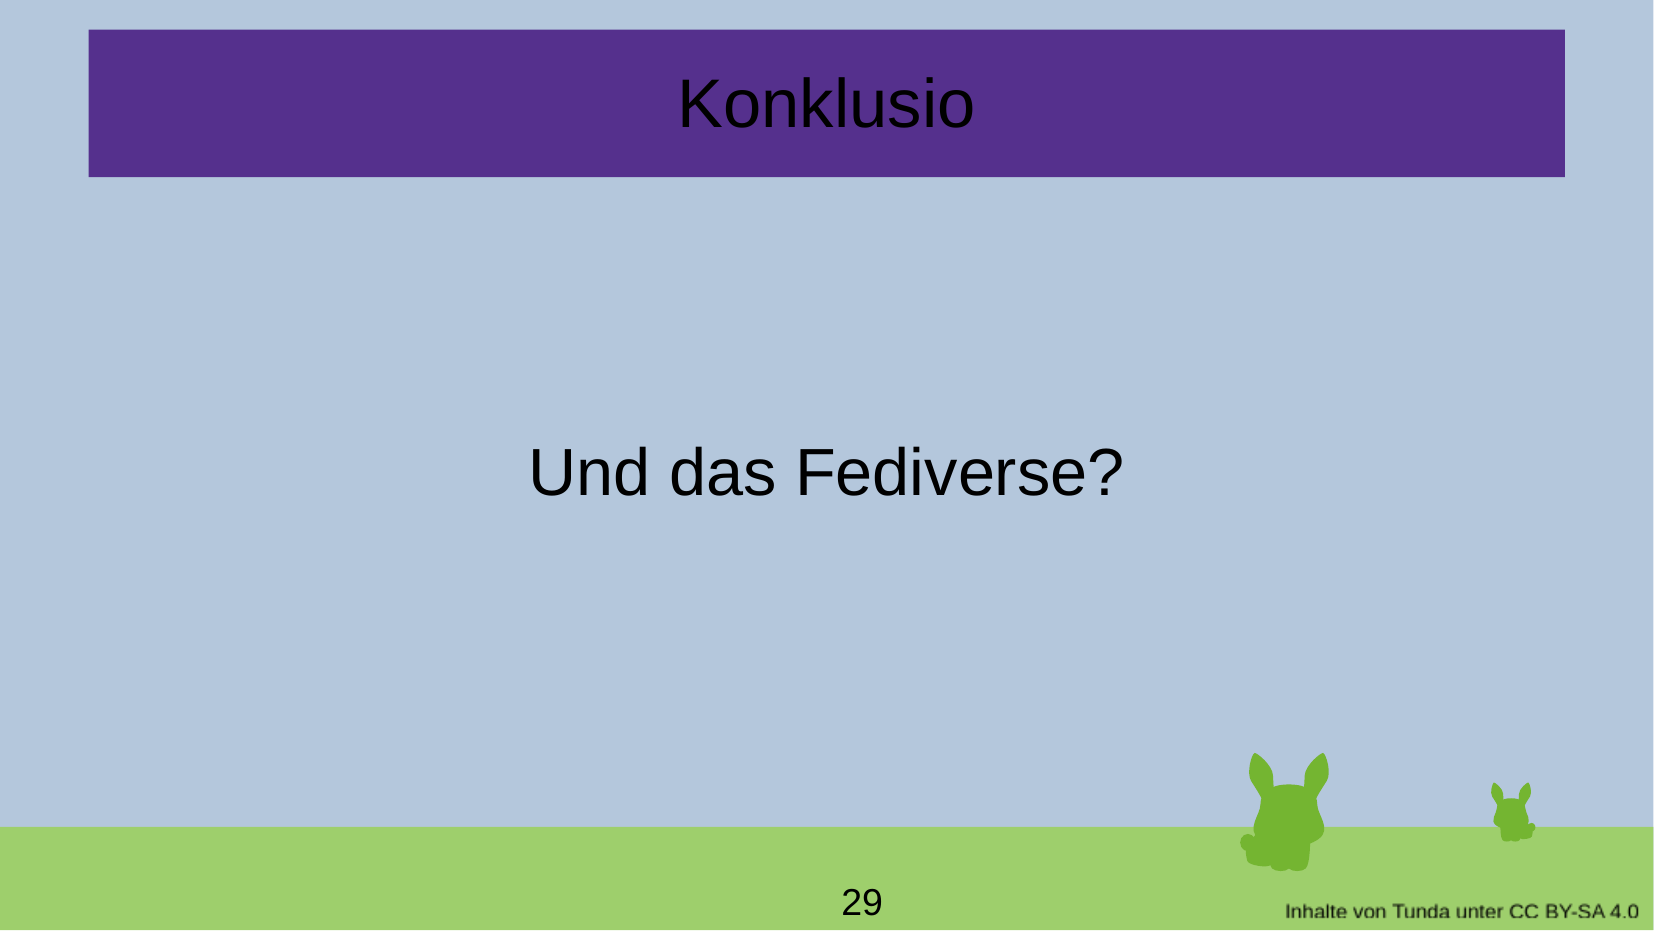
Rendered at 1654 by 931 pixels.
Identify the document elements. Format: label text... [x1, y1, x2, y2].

title Konklusio [88, 29, 1565, 178]
text_box <Foliennummer> [295, 874, 1430, 931]
subtitle Und das Fediverse? [88, 206, 1565, 739]
picture [944, 856, 1654, 931]
